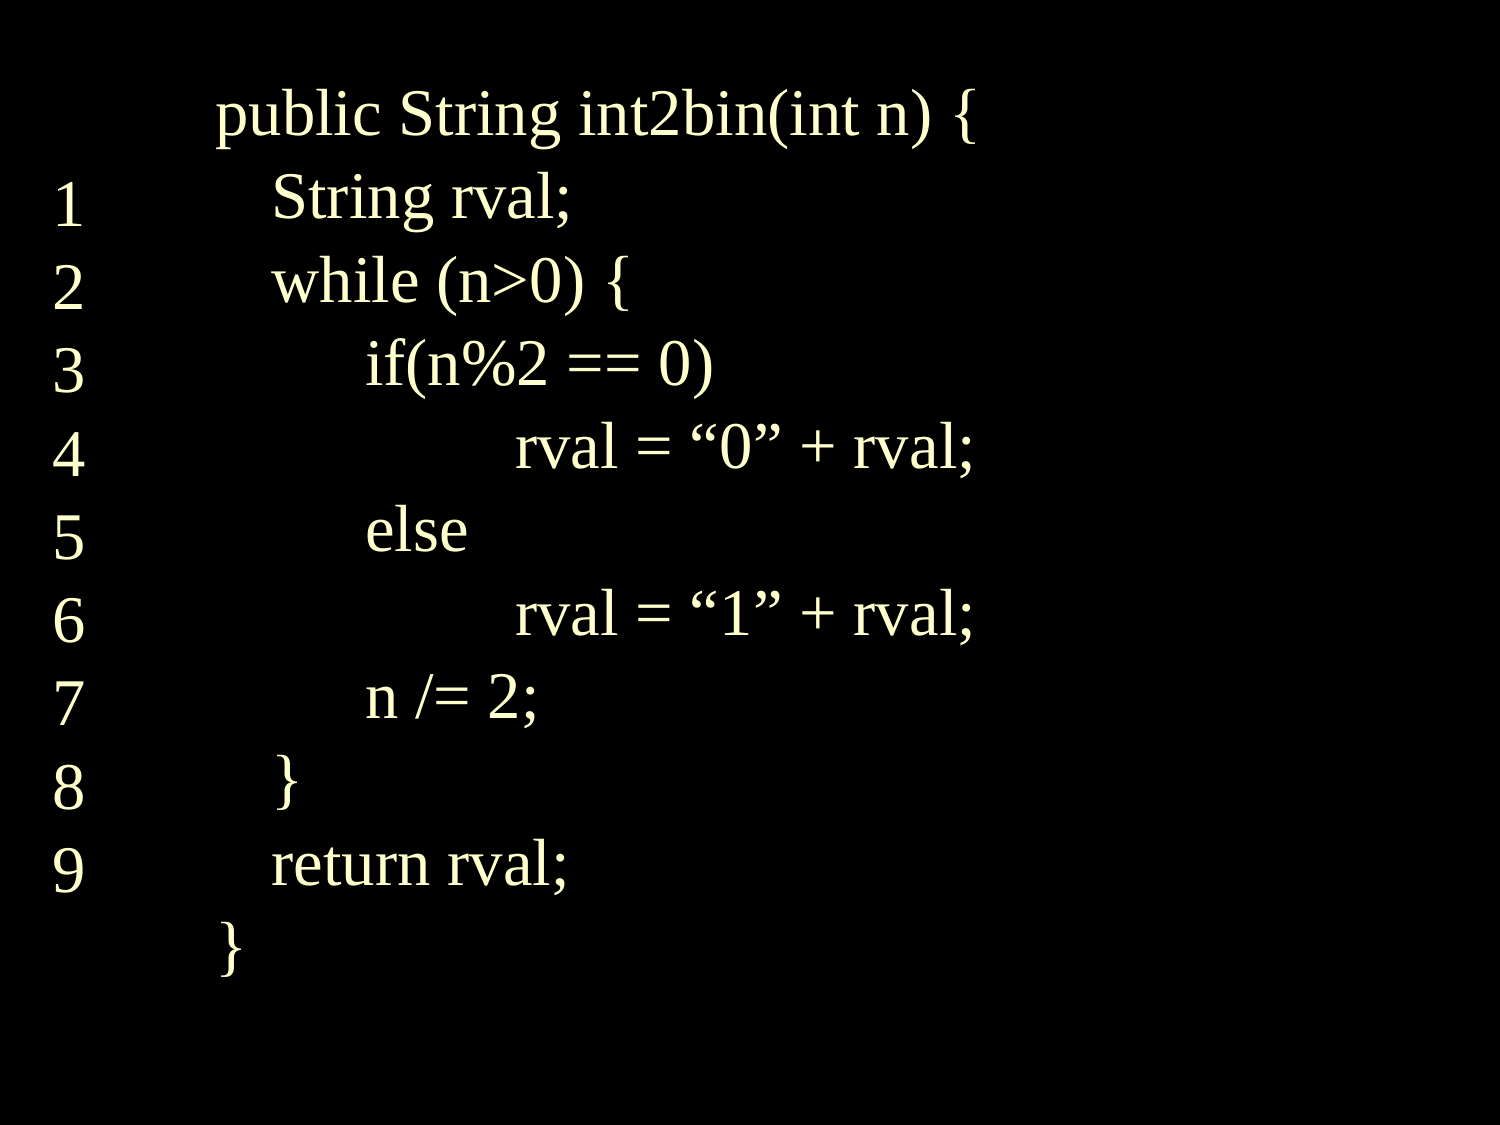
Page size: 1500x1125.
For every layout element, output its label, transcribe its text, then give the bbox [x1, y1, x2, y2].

list public String int2bin(int n) { String rval; while (n>0) { if(n%2 == 0) rval = “0” + rval; else rval = “1” + rval; n /= 2; } return rval; } [200, 74, 1128, 1051]
text_box 1 2 3 4 5 6 7 8 9 [37, 74, 188, 1051]
